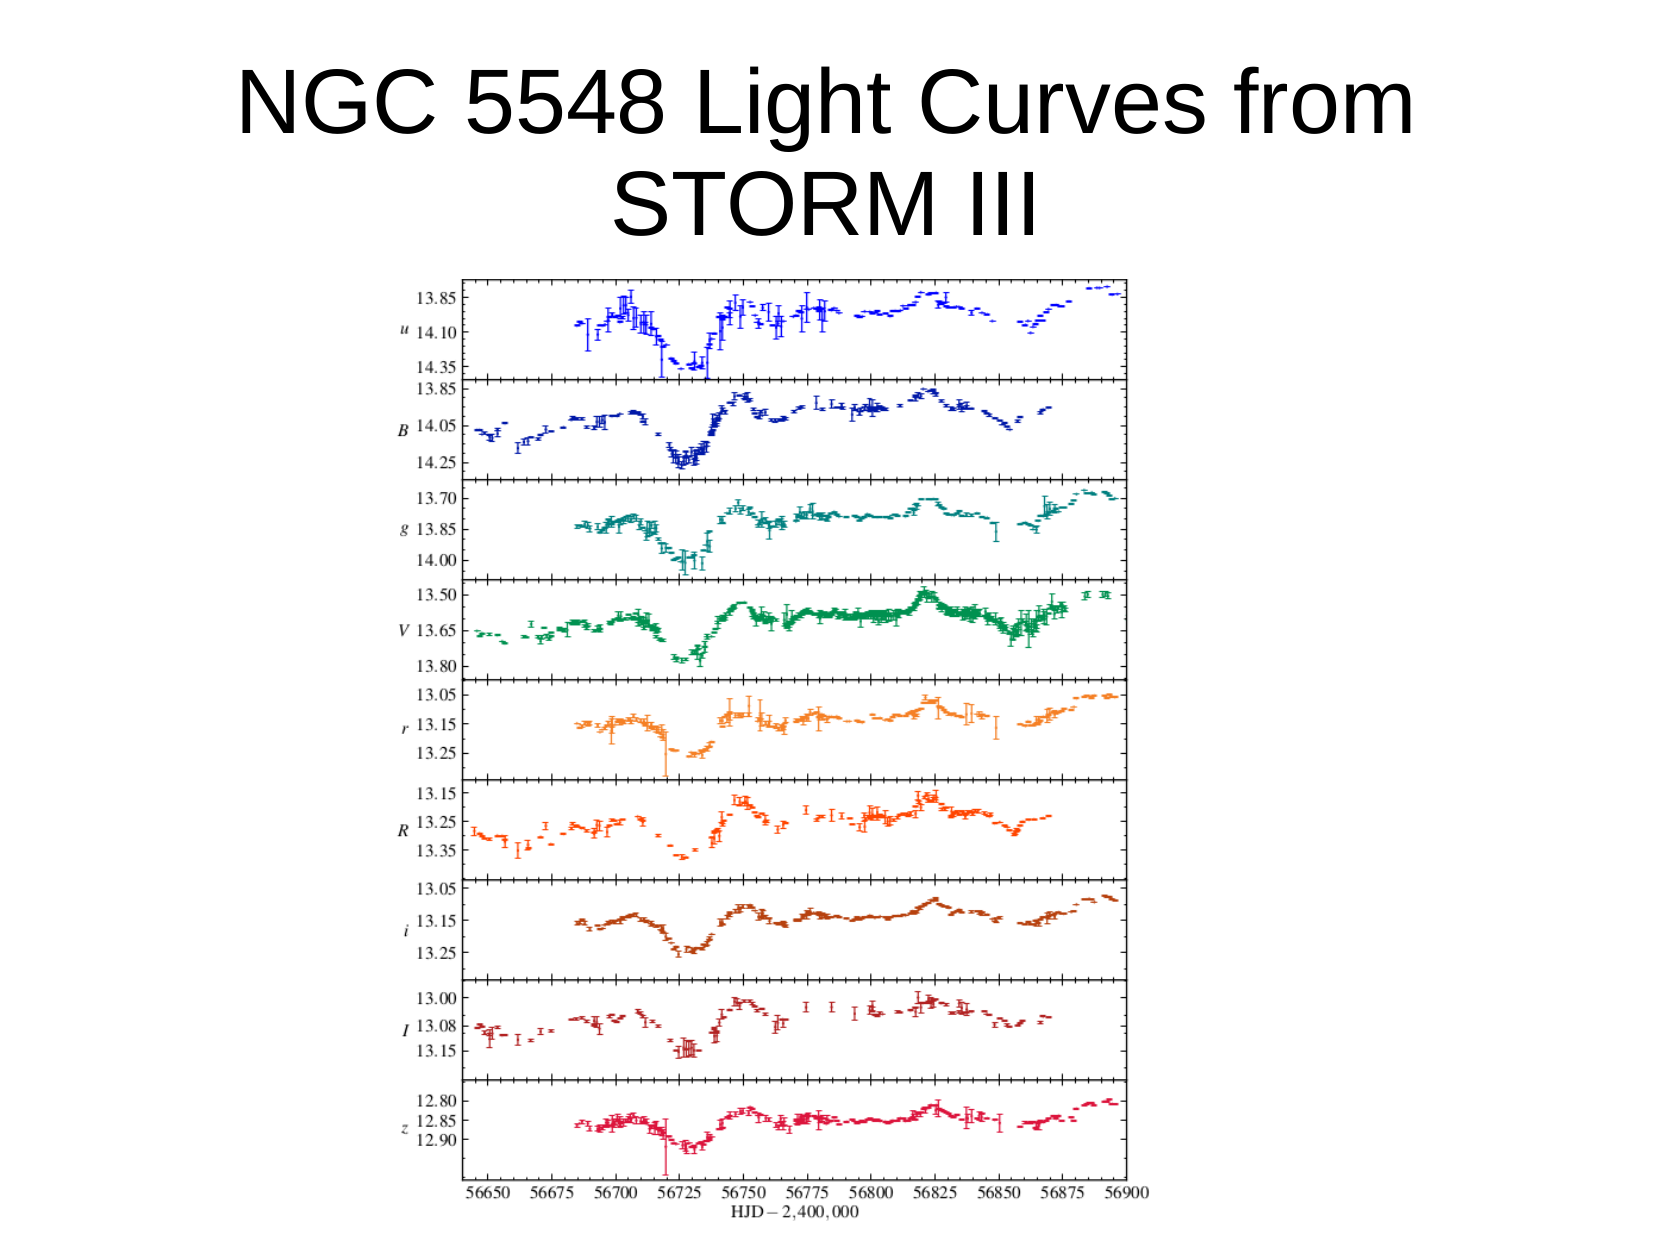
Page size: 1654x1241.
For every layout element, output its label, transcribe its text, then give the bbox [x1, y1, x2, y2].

picture [355, 279, 1213, 1241]
title NGC 5548 Light Curves from STORM III [82, 49, 1571, 257]
